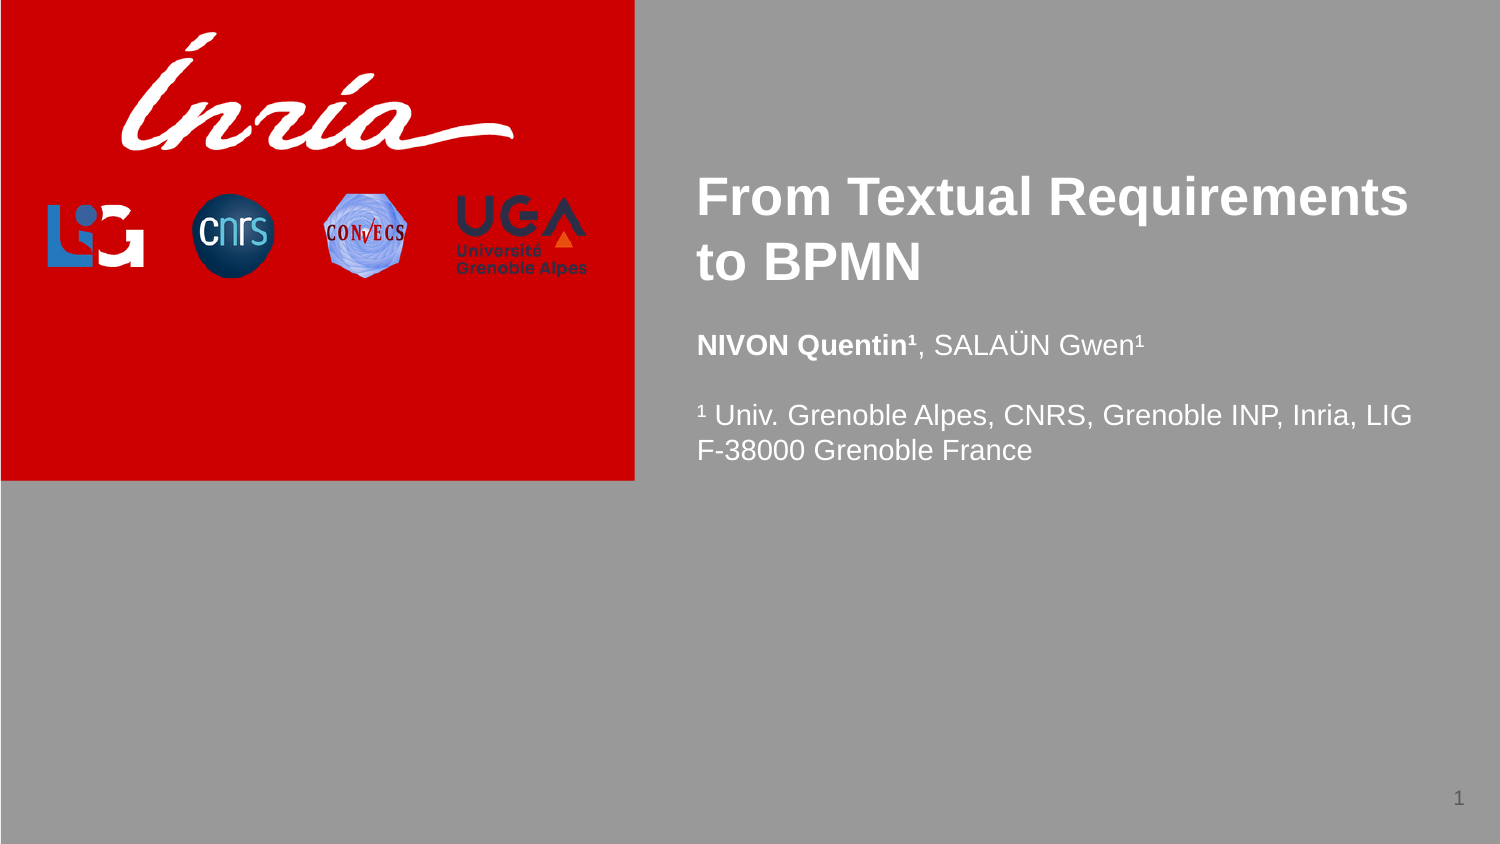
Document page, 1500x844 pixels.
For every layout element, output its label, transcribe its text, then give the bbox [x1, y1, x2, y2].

text_box From Textual Requirements to BPMN [681, 146, 1432, 311]
picture [0, 0, 1500, 844]
slide_number <number> [1389, 764, 1480, 830]
text_box NIVON Quentin¹, SALAÜN Gwen¹ ¹ Univ. Grenoble Alpes, CNRS, Grenoble INP, Inria, LIG F-38000 Grenoble France [681, 311, 1453, 465]
